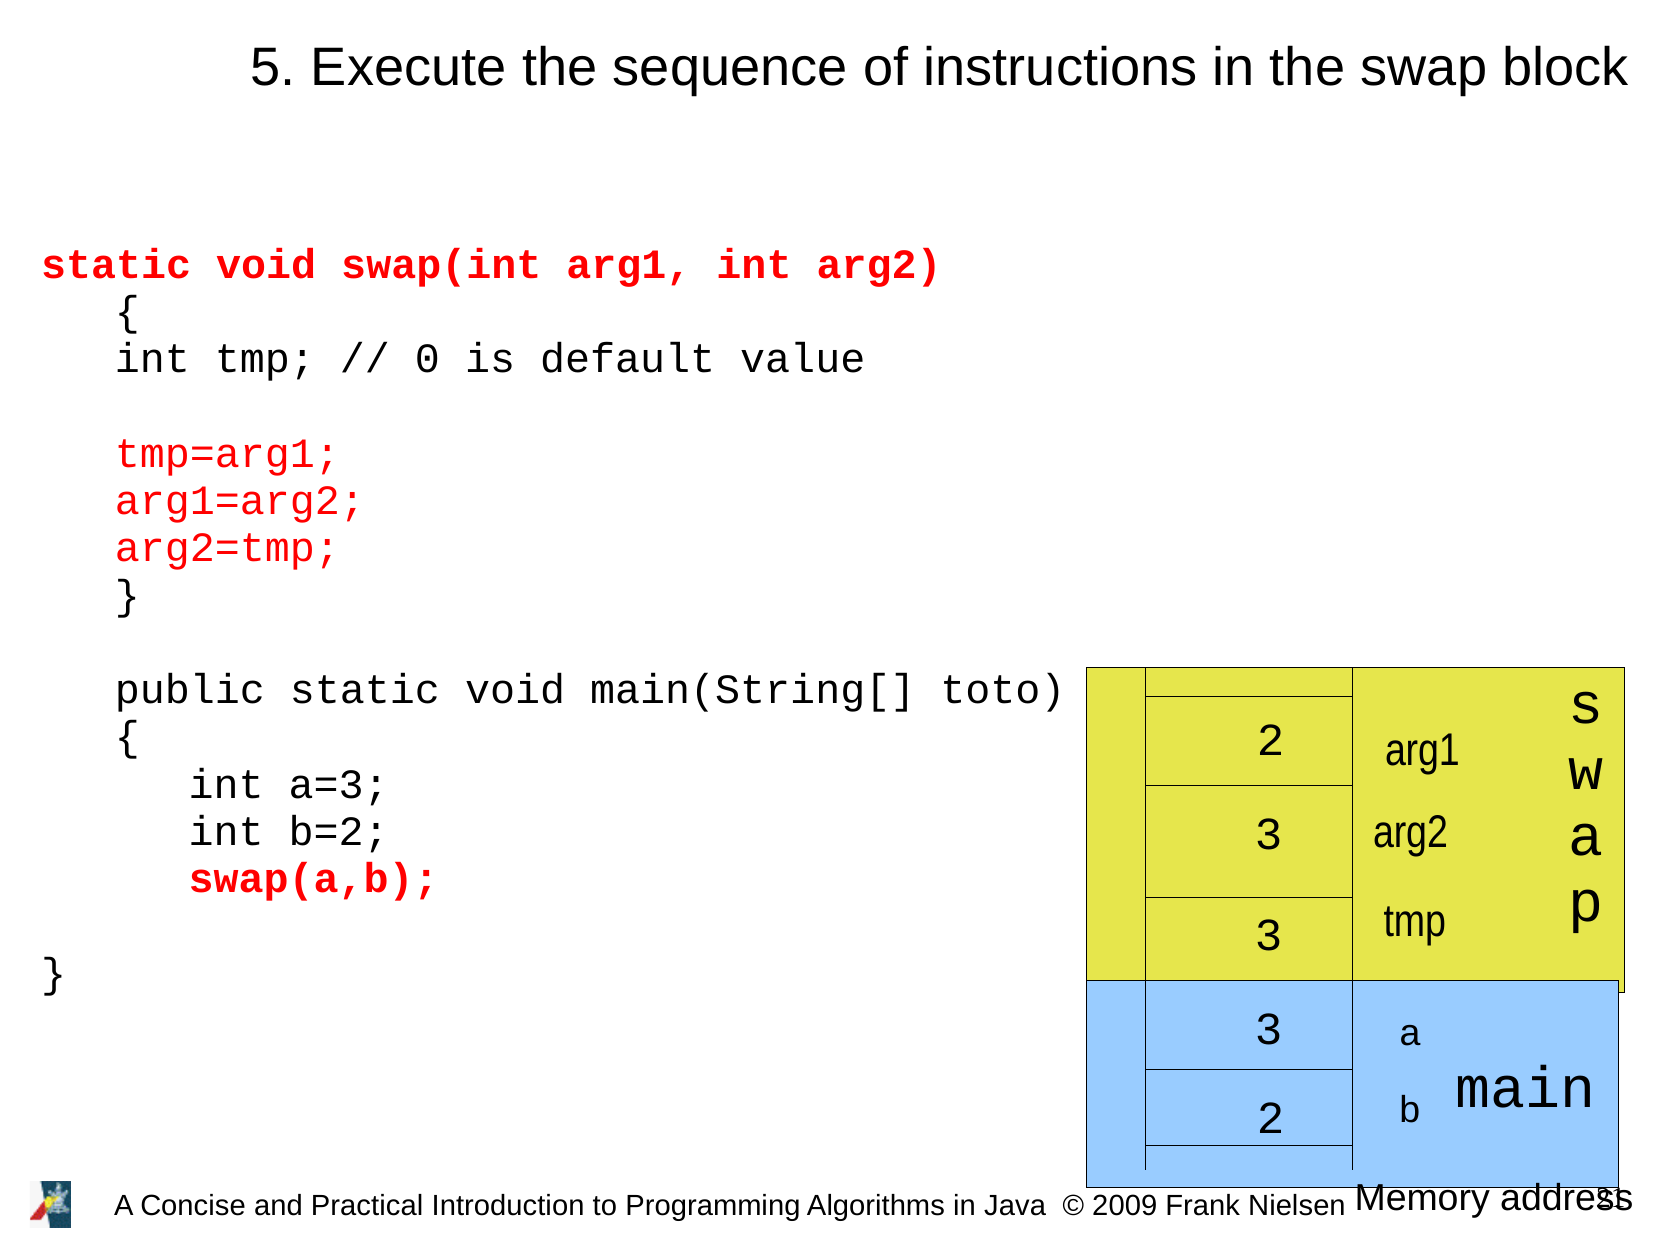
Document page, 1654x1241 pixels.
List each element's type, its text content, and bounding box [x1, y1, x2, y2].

text_box [1146, 1070, 1352, 1145]
text_box b [1384, 1080, 1436, 1138]
text_box a [1384, 1004, 1436, 1061]
text_box 2 [1242, 1088, 1300, 1152]
text_box [1146, 981, 1352, 1069]
text_box [1086, 667, 1352, 1188]
text_box main [1440, 1051, 1611, 1129]
text_box [1146, 898, 1352, 980]
text_box 3 [1240, 999, 1298, 1064]
text_box static void swap(int arg1, int arg2) { int tmp; // 0 is default value tmp=arg1; arg1=arg2; arg2=tmp; } public static void main(String[] toto) { int a=3; int b=2; swap(a,b); } [26, 236, 1270, 974]
text_box [1353, 667, 1625, 1169]
text_box tmp [1358, 885, 1477, 975]
text_box [1146, 697, 1352, 785]
text_box [1146, 667, 1352, 696]
text_box 2 [1242, 710, 1300, 774]
text_box swap [1553, 667, 1619, 934]
text_box arg1 [1358, 708, 1536, 798]
text_box [1146, 786, 1352, 897]
text_box Memory address [1339, 1169, 1648, 1227]
text_box 3 [1240, 905, 1298, 969]
text_box 3 [1240, 804, 1298, 869]
text_box 5. Execute the sequence of instructions in the swap block [236, 29, 1654, 325]
picture [29, 1181, 71, 1228]
text_box arg2 [1358, 797, 1506, 886]
